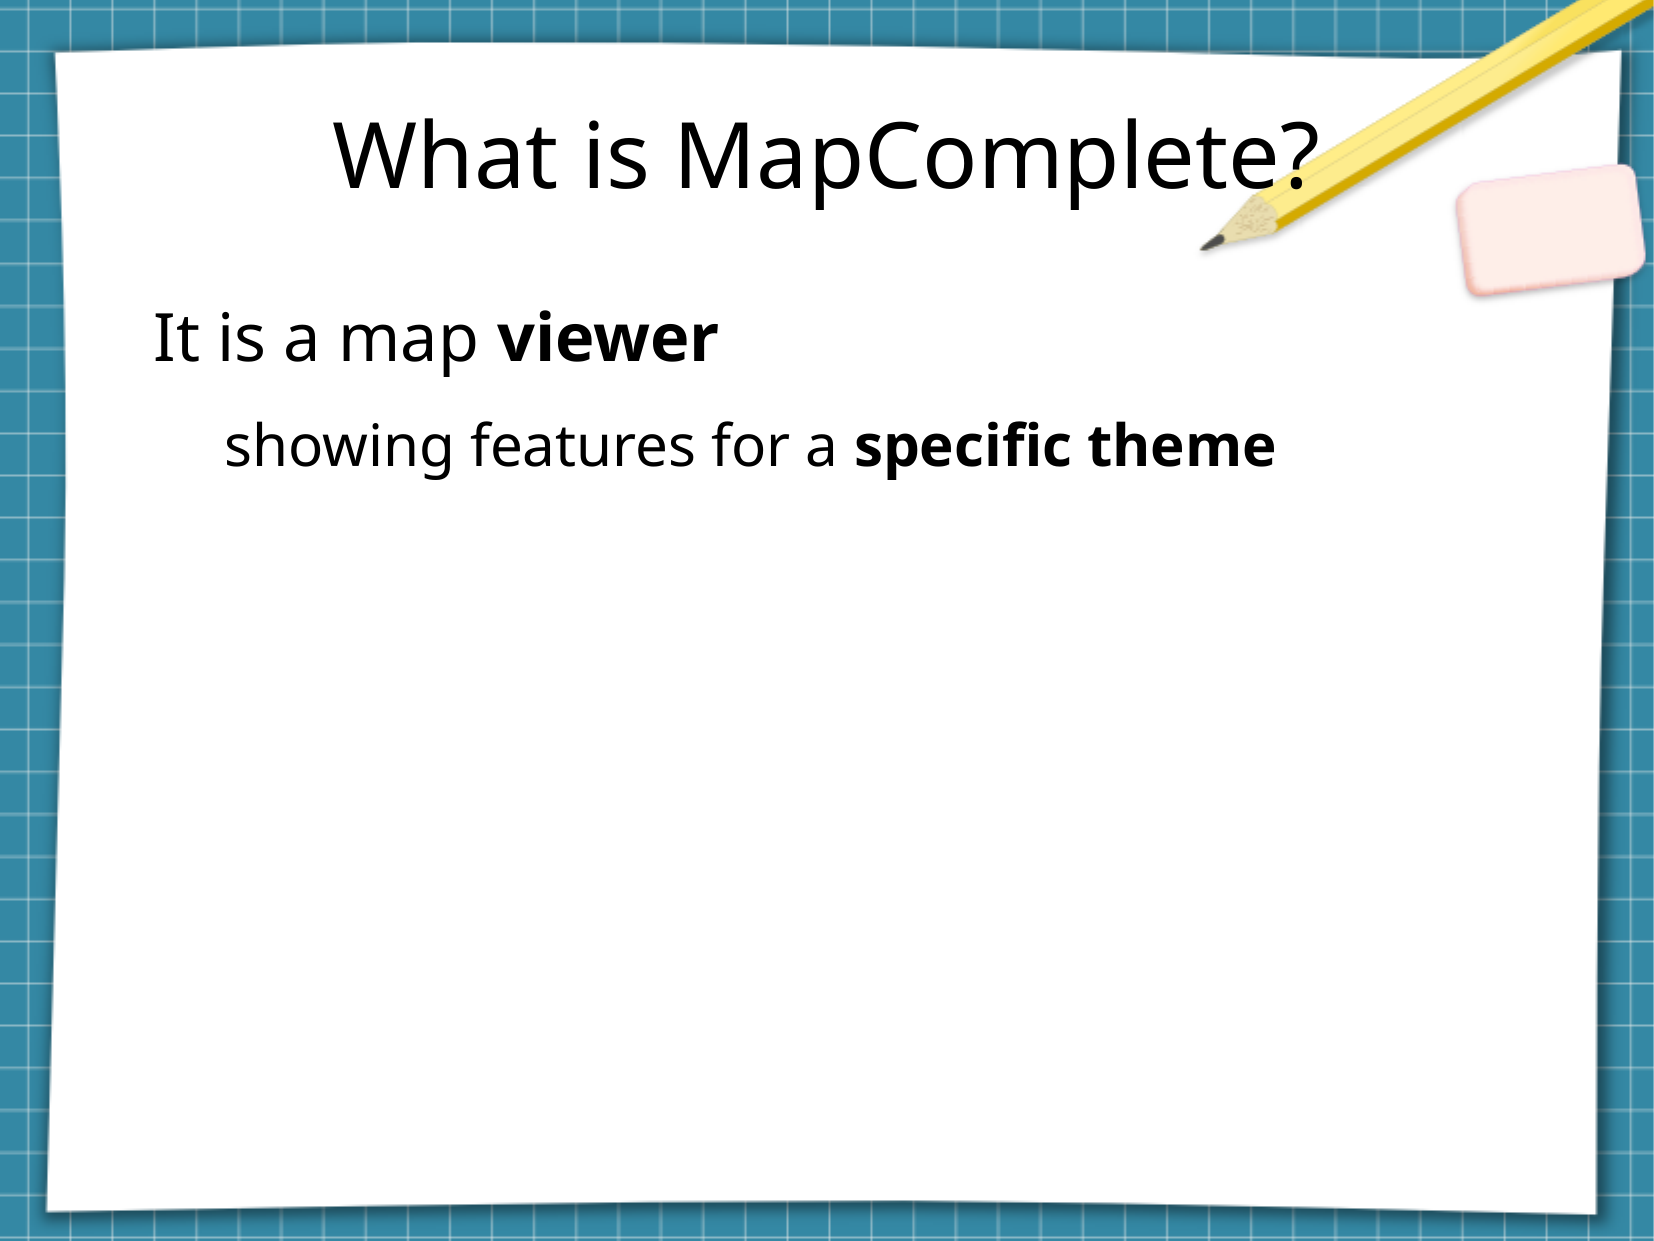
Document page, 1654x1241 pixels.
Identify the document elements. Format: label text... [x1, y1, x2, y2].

list It is a map viewer showing features for a specific theme [82, 290, 1571, 1010]
picture [0, 0, 1654, 1241]
title What is MapComplete? [82, 49, 1571, 257]
